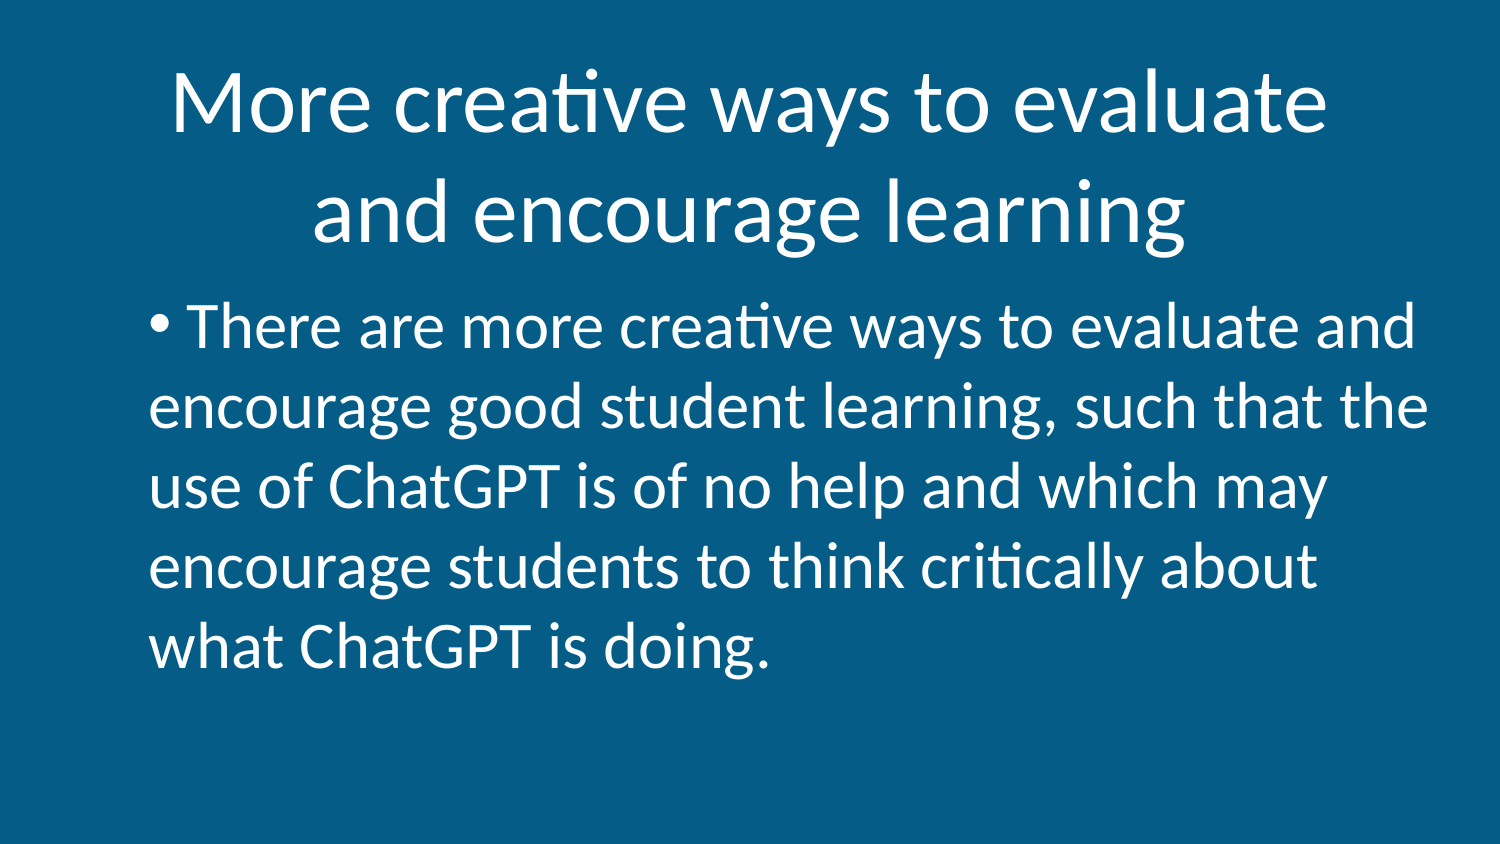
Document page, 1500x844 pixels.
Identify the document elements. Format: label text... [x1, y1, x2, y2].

title More creative ways to evaluate and encourage learning [75, 33, 1425, 175]
list There are more creative ways to evaluate and encourage good student learning, such that the use of ChatGPT is of no help and which may encourage students to think critically about what ChatGPT is doing. [75, 274, 1465, 844]
